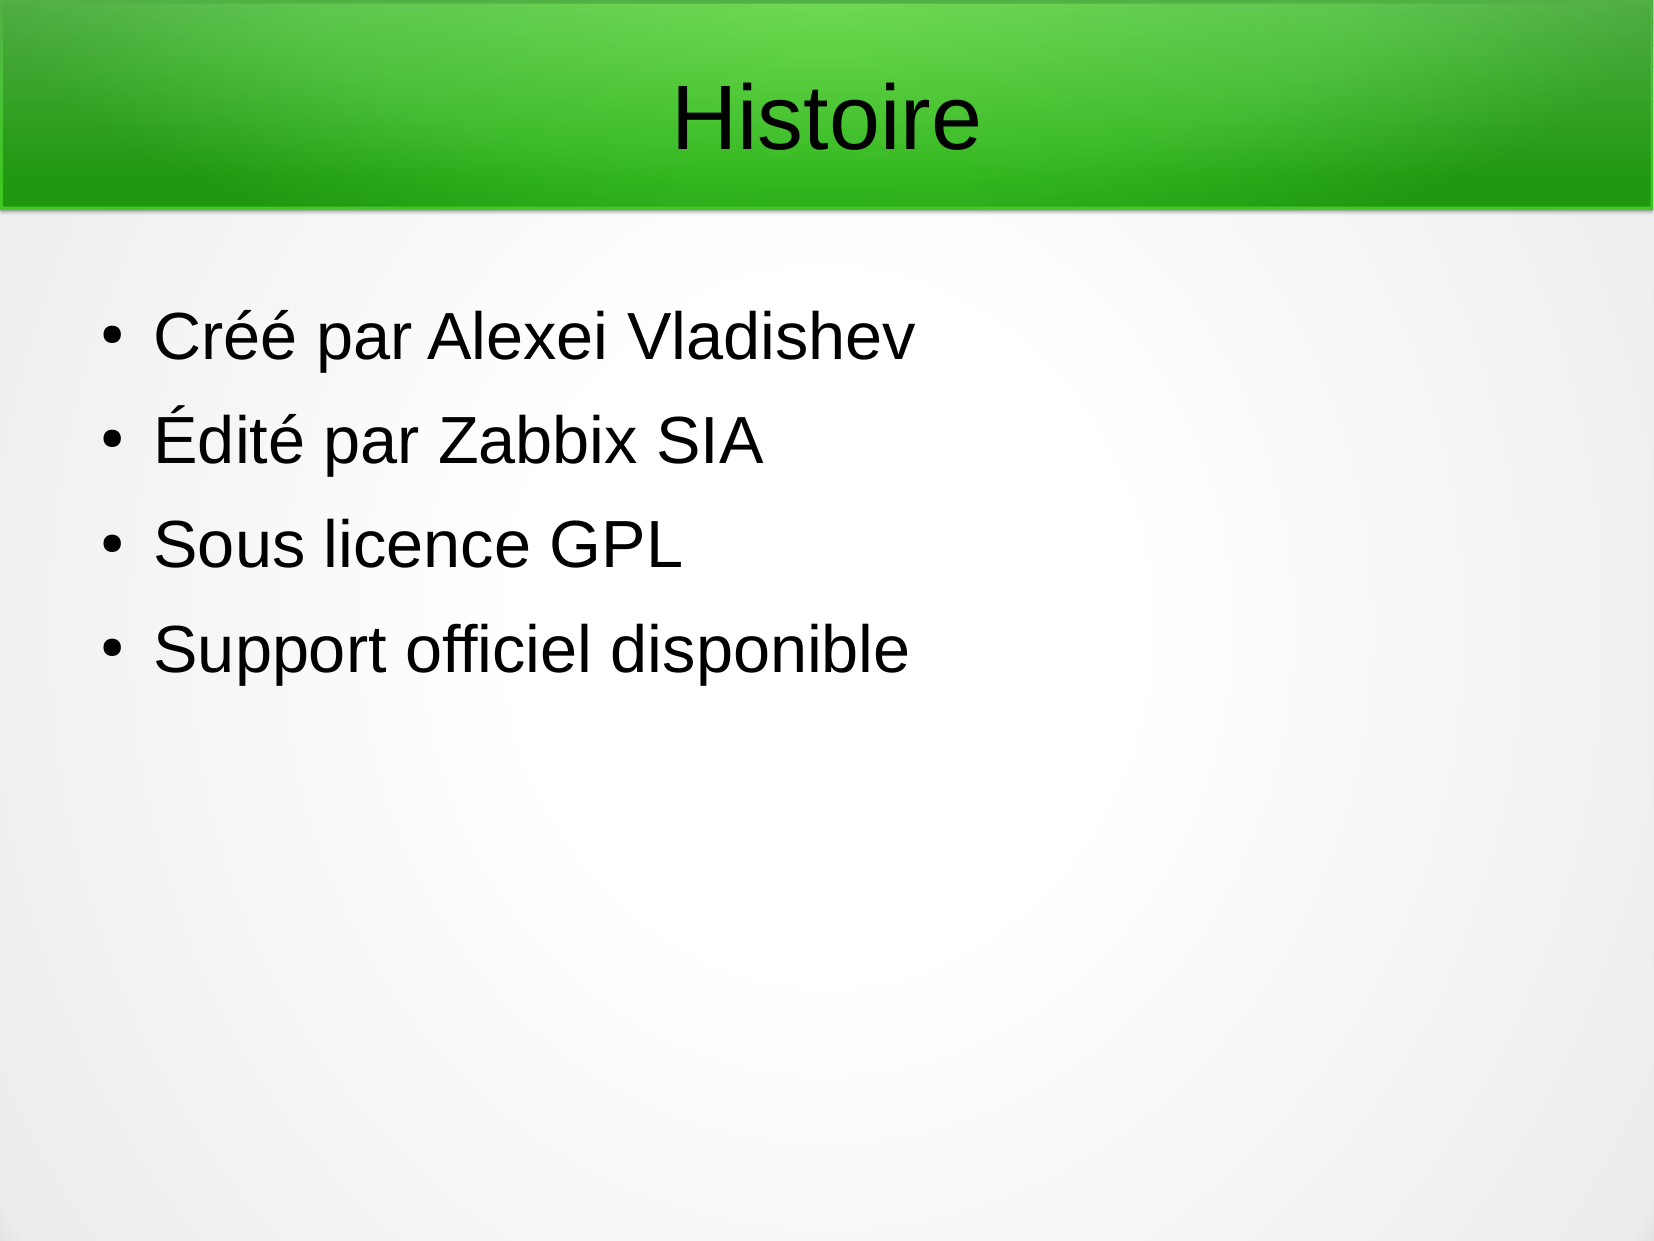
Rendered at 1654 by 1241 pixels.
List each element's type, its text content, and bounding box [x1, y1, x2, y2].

list Créé par Alexei Vladishev Édité par Zabbix SIA Sous licence GPL Support officiel disponible [82, 299, 1571, 1019]
title Histoire [82, 47, 1571, 189]
